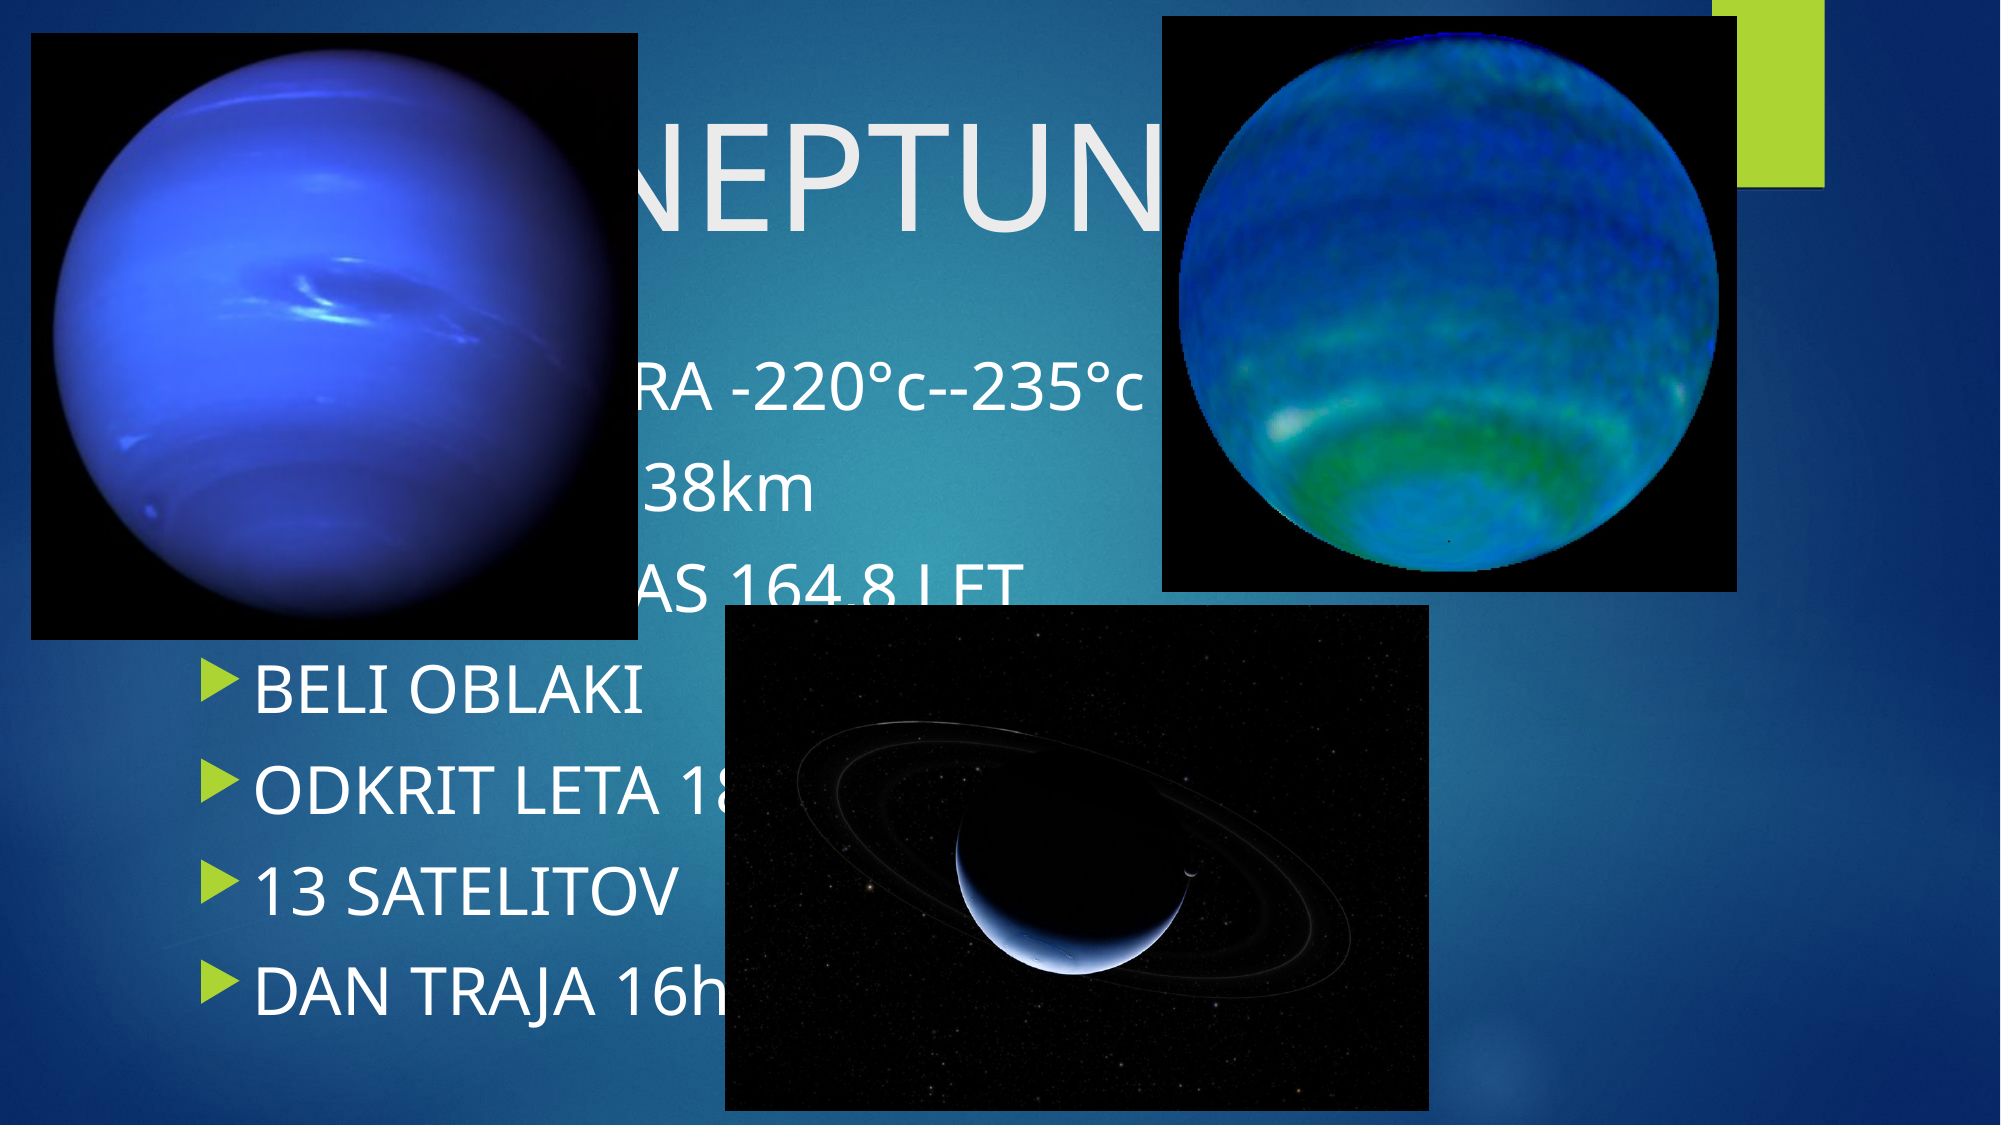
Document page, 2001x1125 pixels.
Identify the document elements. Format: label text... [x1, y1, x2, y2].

picture [0, 0, 2001, 1125]
list TEMPERATURA -220°c--235°c PREMER 50538km OBHODNI ČAS 164,8 LET BELI OBLAKI ODKRIT LETA 1846 13 SATELITOV DAN TRAJA 16h [181, 336, 1649, 1125]
picture [725, 605, 1429, 1111]
title NEPTUN [638, 74, 1162, 304]
